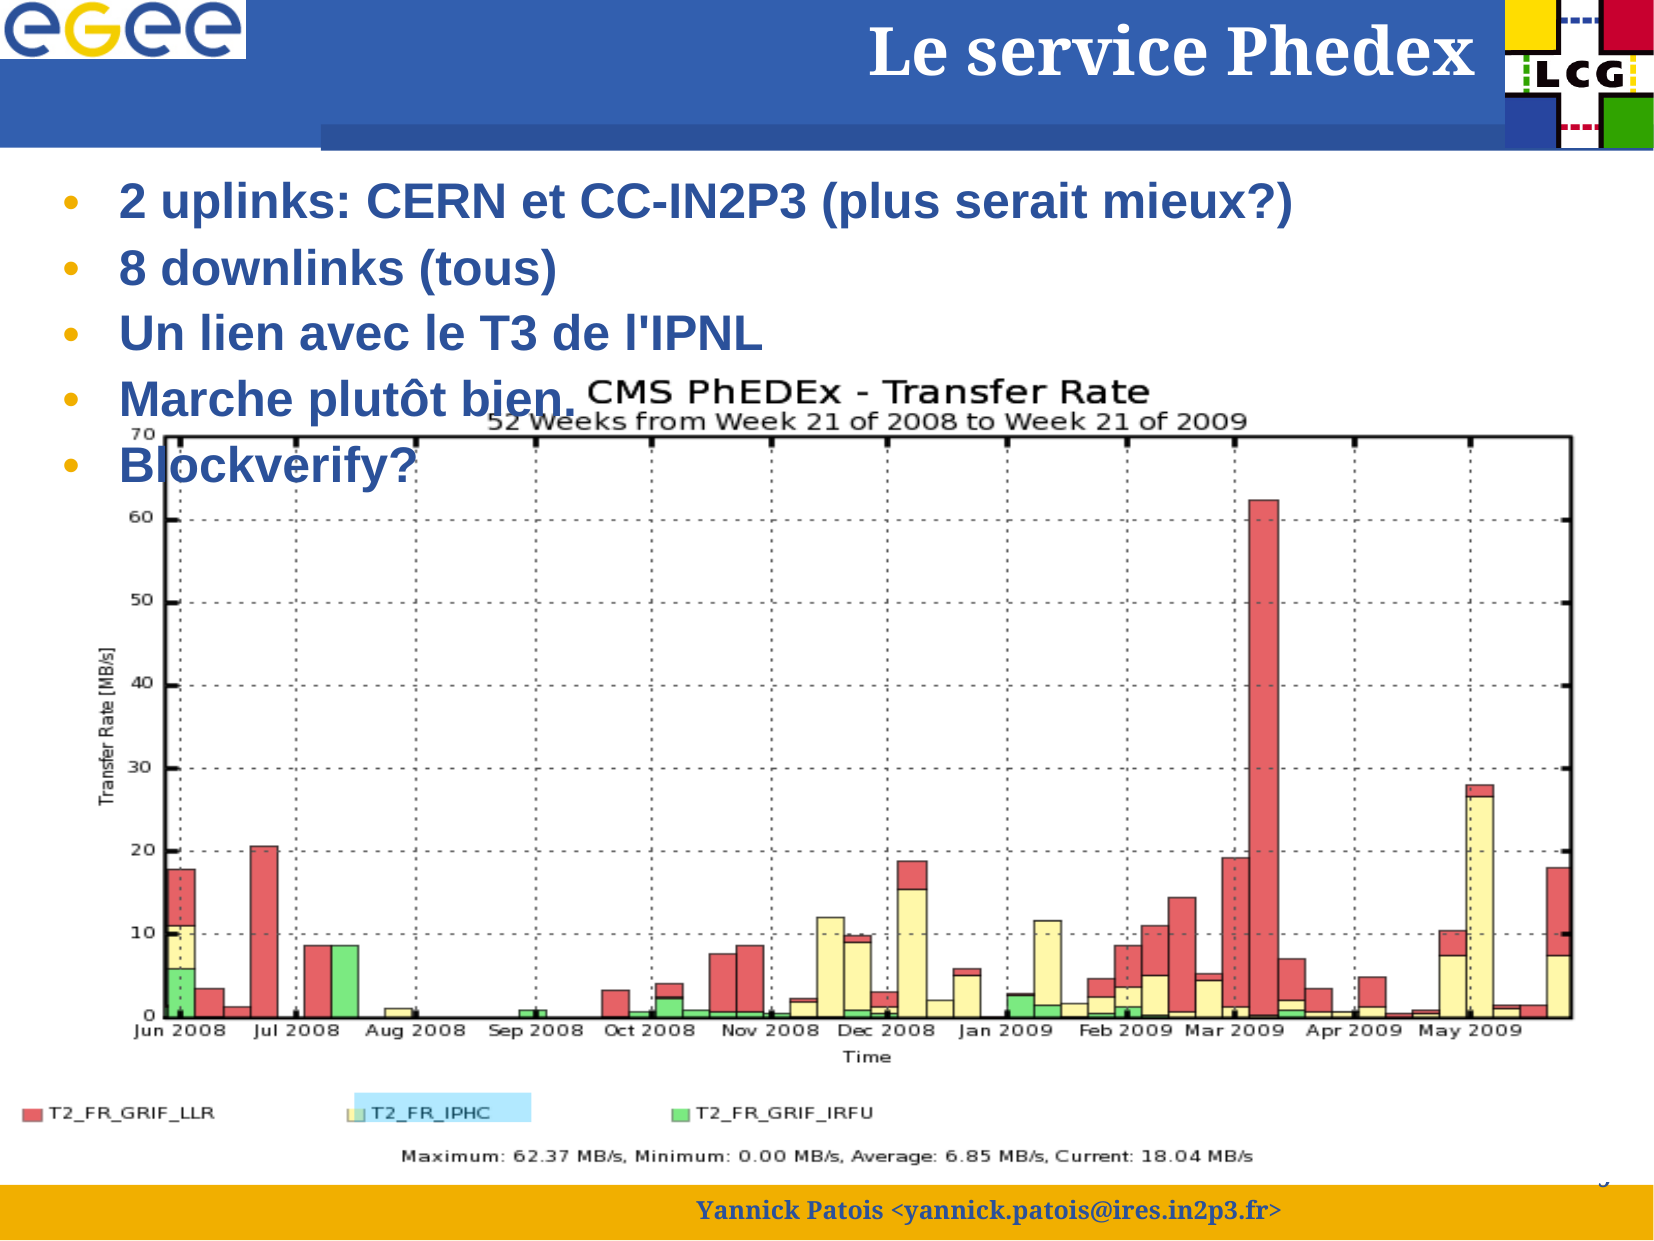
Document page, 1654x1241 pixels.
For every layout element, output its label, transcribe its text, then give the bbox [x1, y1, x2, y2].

text_box [354, 1092, 532, 1123]
picture [0, 0, 236, 59]
title Le service Phedex [236, 0, 1477, 98]
list 2 uplinks: CERN et CC-IN2P3 (plus serait mieux?) 8 downlinks (tous) Un lien avec le T3 de l'IPNL Marche plutôt bien. Blockverify? [62, 176, 1359, 562]
picture [0, 354, 1654, 1182]
